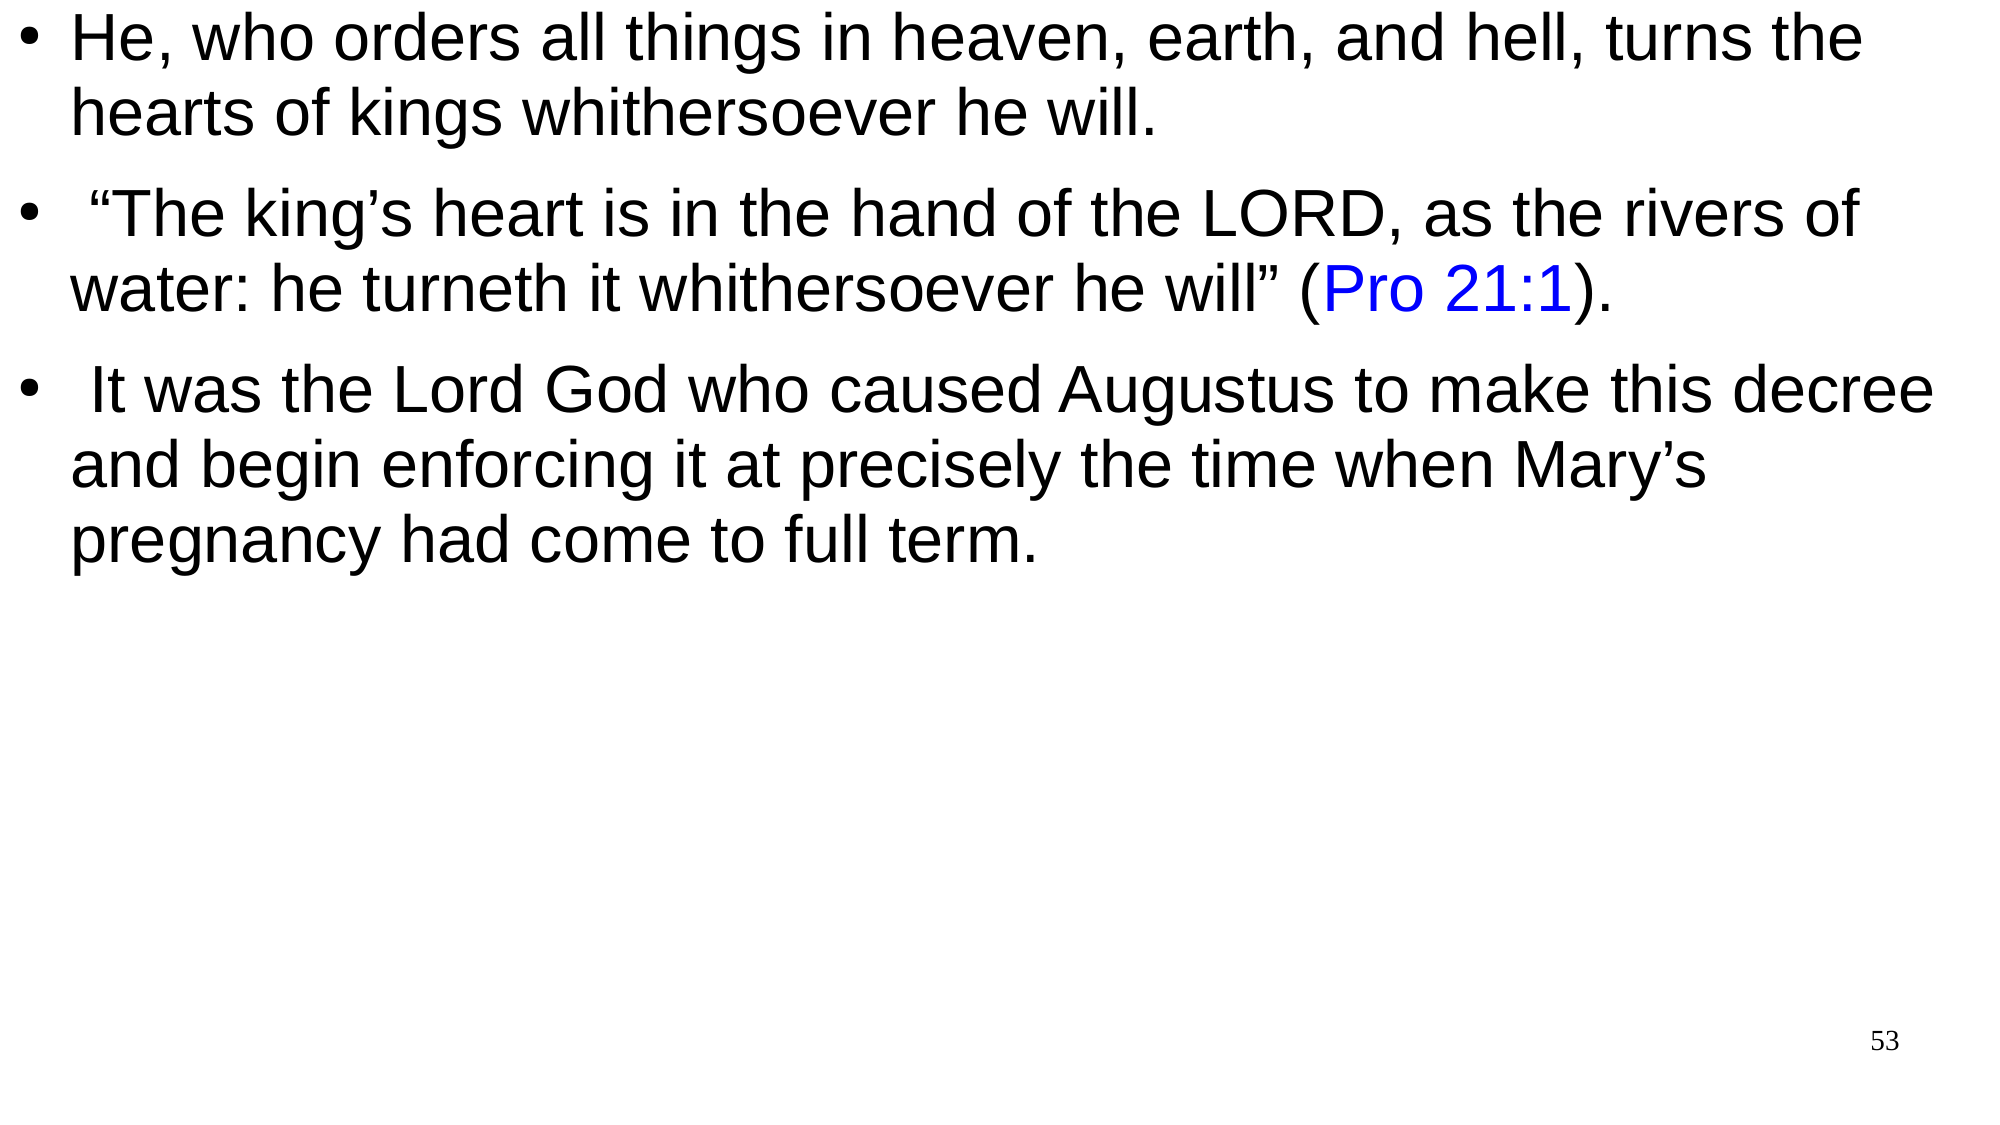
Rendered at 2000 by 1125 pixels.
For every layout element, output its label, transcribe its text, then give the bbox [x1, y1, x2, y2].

list He, who orders all things in heaven, earth, and hell, turns the hearts of kings whithersoever he will. “The king’s heart is in the hand of the LORD, as the rivers of water: he turneth it whithersoever he will” (Pro 21:1). It was the Lord God who caused Augustus to make this decree and begin enforcing it at precisely the time when Mary’s pregnancy had come to full term. [0, 0, 1996, 1123]
